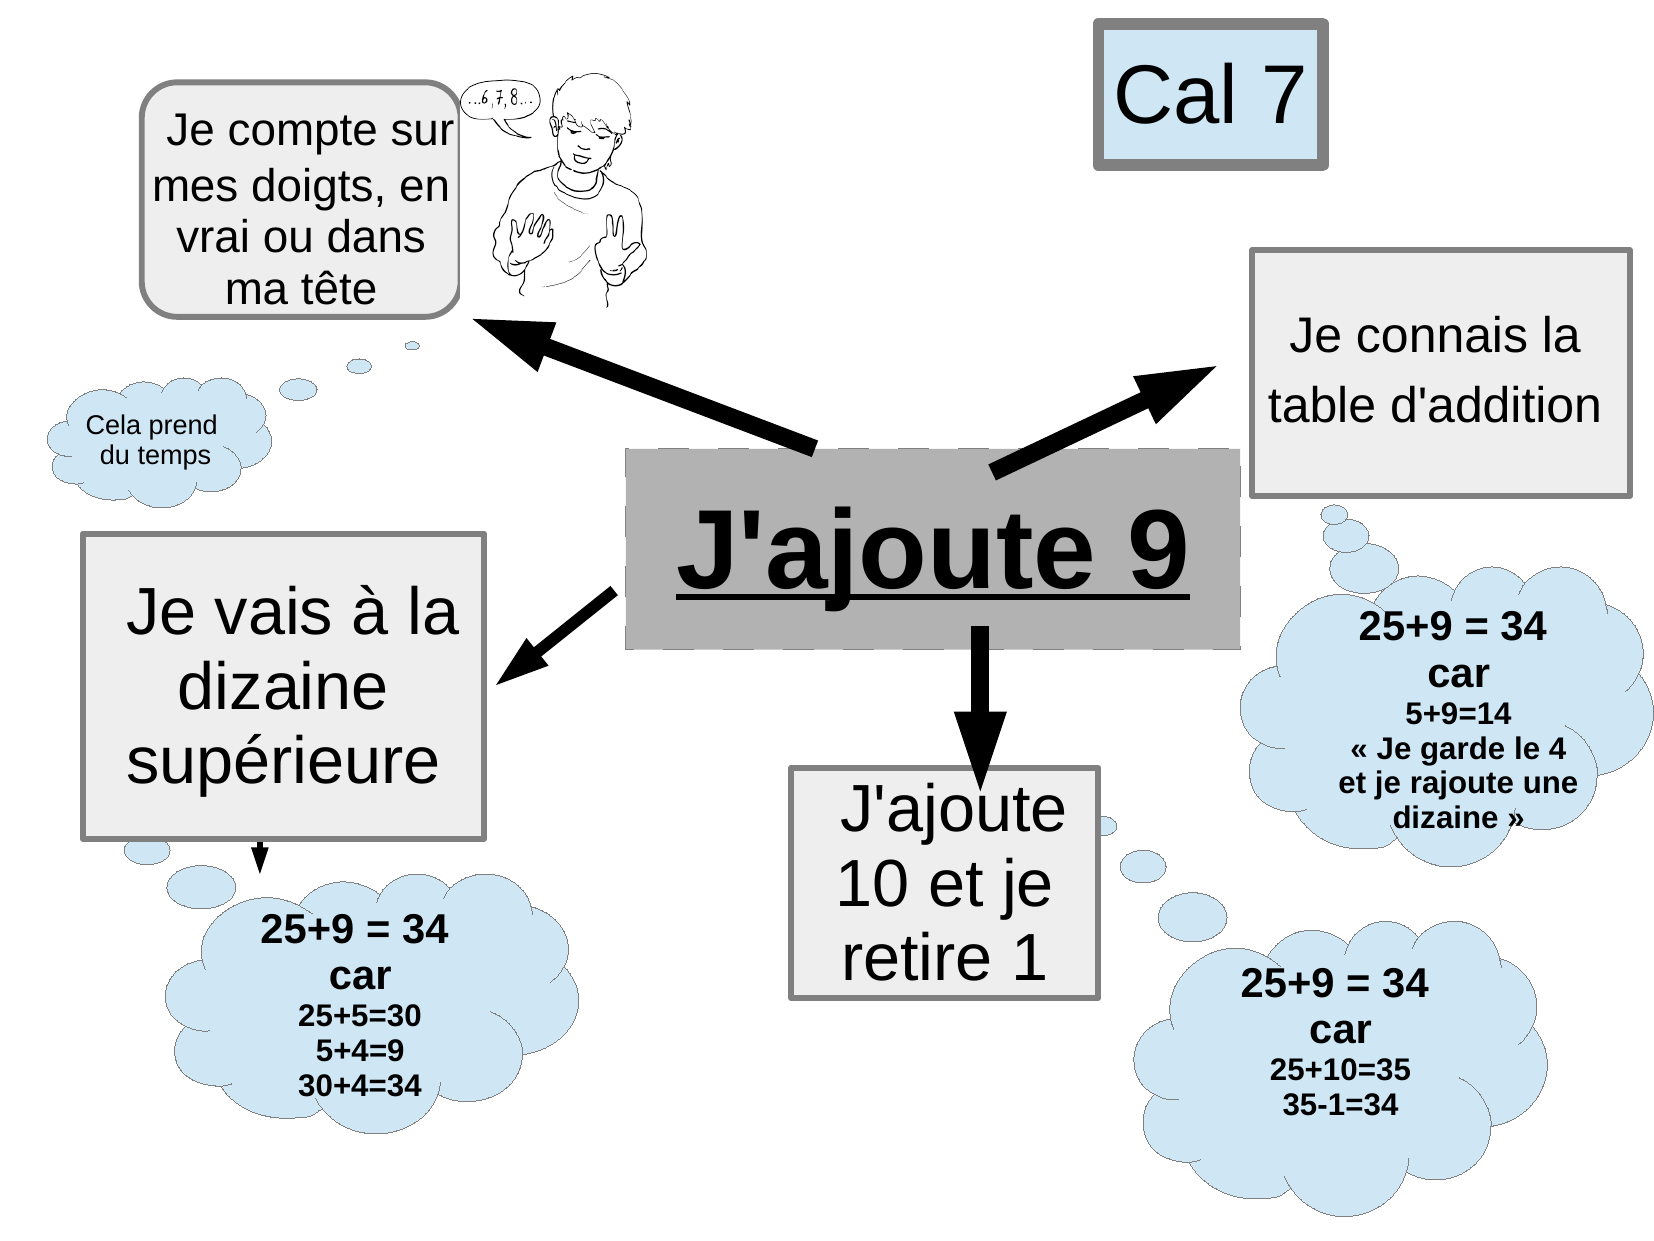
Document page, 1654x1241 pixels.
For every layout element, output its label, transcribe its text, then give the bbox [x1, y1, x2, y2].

text_box [165, 960, 200, 1083]
text_box Cal 7 [1098, 23, 1323, 166]
text_box [1240, 594, 1363, 845]
subtitle Je compte sur mes doigts, en vrai ou dans ma tête [141, 82, 461, 317]
picture [460, 73, 647, 308]
text_box 25+9 = 34 car 25+5=30 5+4=9 30+4=34 [200, 862, 520, 1146]
text_box [1101, 816, 1117, 836]
text_box [1158, 892, 1228, 942]
text_box Je vais à la dizaine supérieure [82, 533, 485, 839]
text_box Cela prend du temps [47, 377, 272, 508]
text_box [1120, 850, 1167, 883]
text_box [124, 842, 171, 865]
text_box Cela prend du temps [279, 378, 318, 401]
title J'ajoute 9 [625, 448, 1241, 650]
text_box [166, 865, 200, 909]
text_box [1251, 250, 1630, 497]
text_box 25+9 = 34 car 5+9=14 « Je garde le 4 et je rajoute une dizaine » [1334, 598, 1583, 875]
text_box [520, 887, 579, 1069]
text_box [1133, 921, 1548, 1217]
text_box Je connais la table d'addition [1263, 271, 1607, 473]
text_box 25+9 = 34 car 25+10=35 35-1=34 [1216, 956, 1465, 1160]
text_box J'ajoute 10 et je retire 1 [791, 767, 1099, 998]
text_box Cela prend du temps [346, 358, 372, 374]
text_box [1320, 504, 1654, 812]
